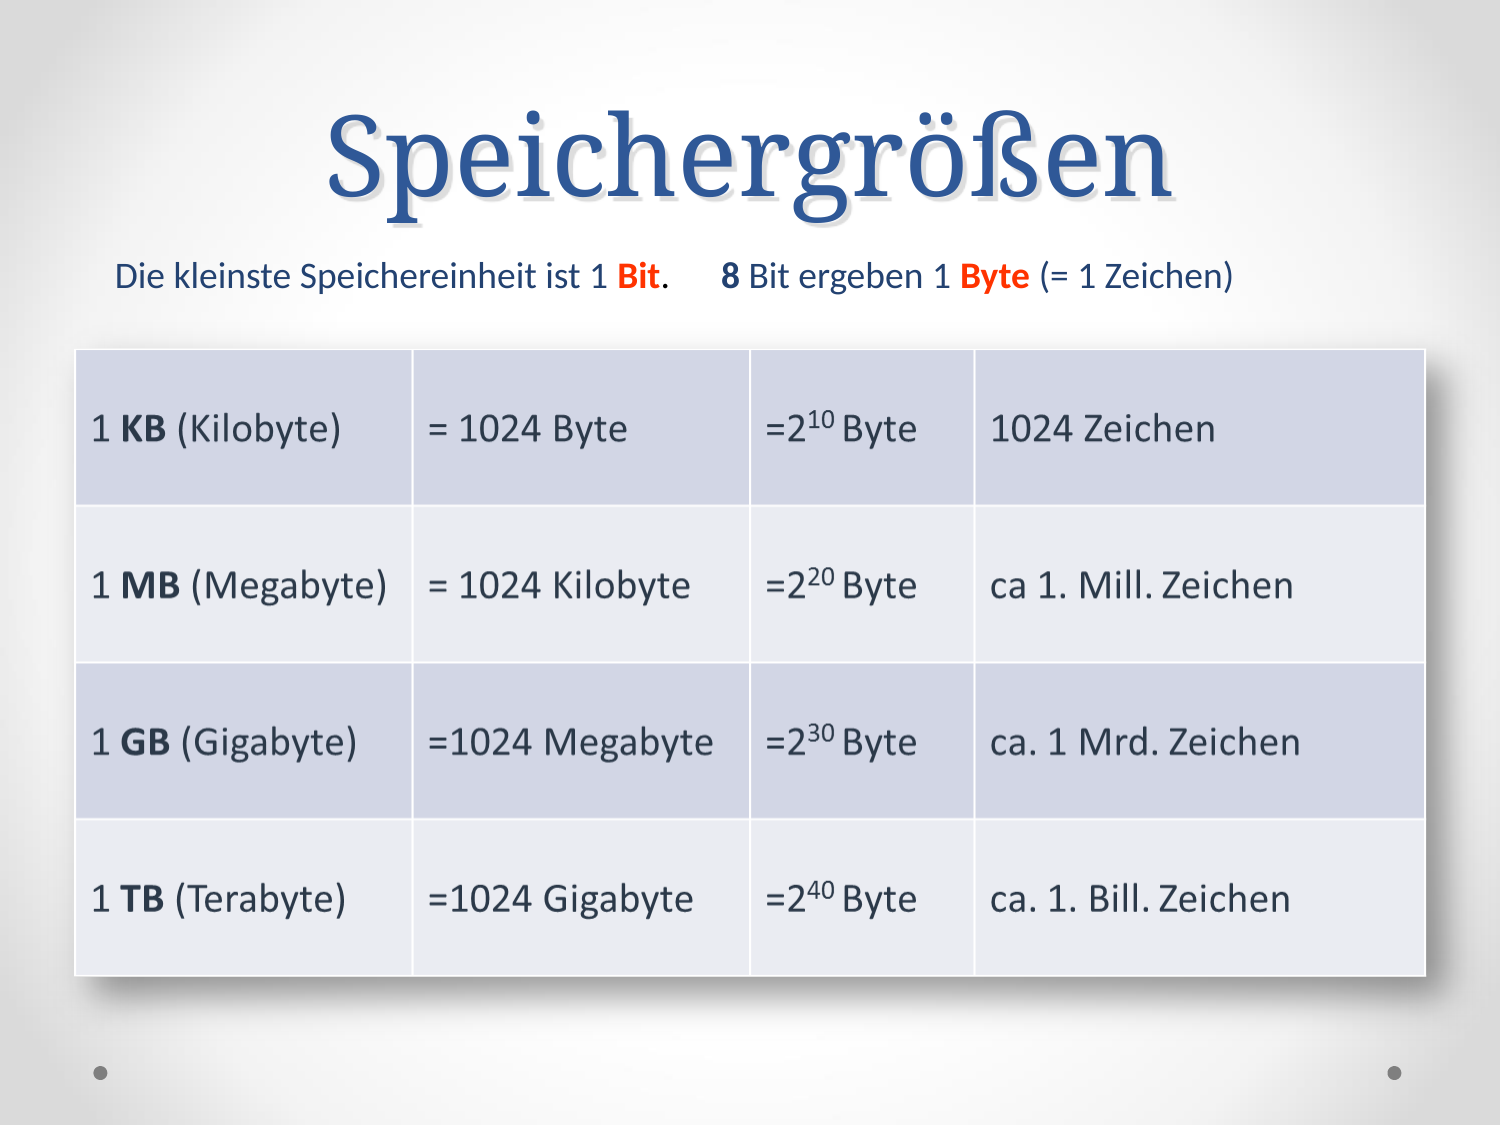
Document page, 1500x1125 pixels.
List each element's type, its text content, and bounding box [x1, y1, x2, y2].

title Speichergrößen [75, 90, 1426, 228]
text_box [39, 314, 1499, 1051]
text_box Die kleinste Speichereinheit ist 1 Bit. 8 Bit ergeben 1 Byte (= 1 Zeichen) [100, 243, 1400, 304]
